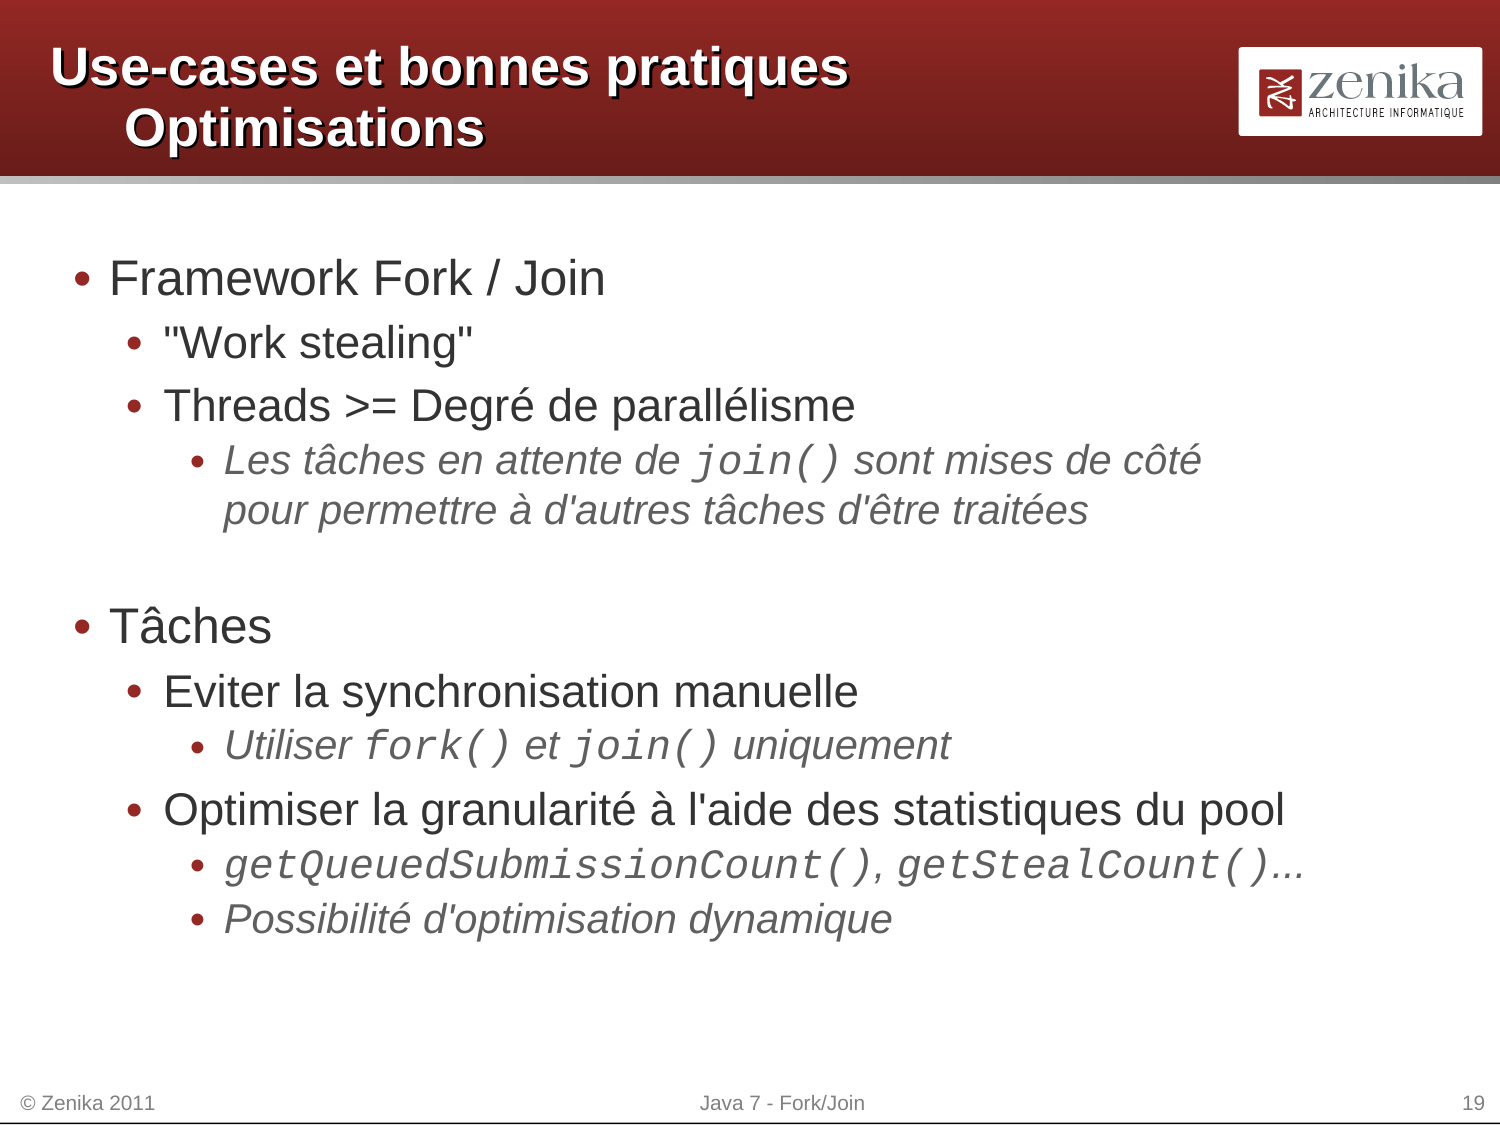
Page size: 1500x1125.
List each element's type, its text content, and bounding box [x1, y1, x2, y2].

title Use-cases et bonnes pratiques Optimisations [50, 15, 1206, 180]
picture [1257, 58, 1464, 125]
list Framework Fork / Join "Work stealing" Threads >= Degré de parallélisme Les tâches en attente de join() sont mises de côté pour permettre à d'autres tâches d'être traitées Tâches Eviter la synchronisation manuelle Utiliser fork() et join() uniquement Optimiser la granularité à l'aide des statistiques du pool getQueuedSubmissionCount(), getStealCount()... Possibilité d'optimisation dynamique [50, 249, 1435, 1079]
